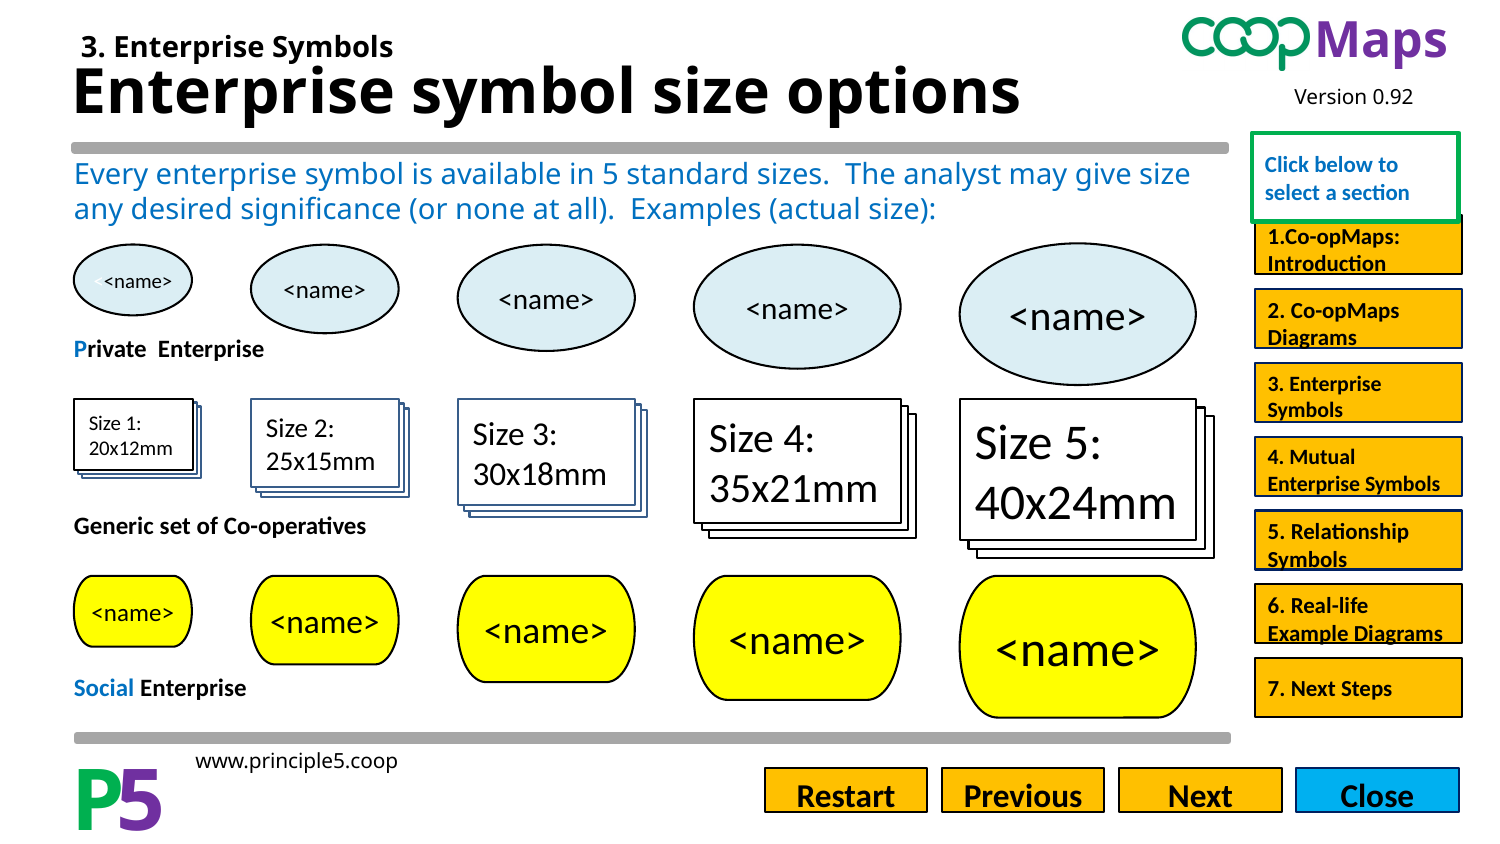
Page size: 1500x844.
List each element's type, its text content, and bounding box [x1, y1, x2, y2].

text_box <name> [959, 243, 1196, 386]
text_box Previous [942, 767, 1105, 813]
text_box Version 0.92 [1281, 73, 1459, 119]
text_box <name> [250, 244, 399, 324]
text_box Enterprise symbol size options [59, 44, 1055, 136]
text_box 7. Next Steps [1254, 658, 1462, 718]
text_box <name> [457, 244, 635, 352]
text_box Maps [1299, 0, 1460, 76]
text_box Every enterprise symbol is available in 5 standard sizes. The analyst may give size any desired significance (or none at all). Examples (actual size): [59, 147, 1226, 237]
text_box Restart [764, 767, 928, 813]
text_box 3. Enterprise Symbols [1254, 362, 1462, 422]
text_box [78, 403, 201, 478]
text_box Size 5: 40x24mm [960, 399, 1196, 540]
text_box P [59, 738, 103, 827]
text_box Close [1296, 767, 1459, 813]
text_box Size 2: 25x15mm [251, 399, 399, 487]
text_box [464, 405, 647, 517]
text_box Size 1: 20x12mm [74, 399, 193, 470]
text_box <name> [457, 575, 635, 683]
picture [1181, 17, 1310, 71]
text_box 4. Mutual Enterprise Symbols [1254, 436, 1462, 496]
text_box 1.Co-opMaps: Introduction [1254, 215, 1462, 275]
text_box <name> [959, 575, 1196, 718]
text_box <name> [693, 575, 901, 700]
text_box [702, 406, 916, 538]
text_box [969, 407, 1214, 558]
text_box Next [1119, 767, 1282, 813]
text_box 6. Real-life Example Diagrams [1254, 584, 1462, 644]
text_box Generic set of Co-operatives [59, 501, 414, 548]
text_box [74, 144, 1226, 151]
text_box <name> [693, 244, 901, 369]
text_box Private Enterprise [59, 324, 414, 371]
text_box [256, 404, 409, 497]
text_box Click below to select a section [1252, 132, 1459, 222]
text_box 3. Enterprise Symbols [68, 22, 409, 71]
text_box [76, 735, 1229, 742]
text_box <<name> [73, 244, 192, 316]
text_box www.principle5.coop [177, 744, 473, 783]
text_box Social Enterprise [59, 664, 296, 710]
text_box <name> [73, 575, 192, 647]
text_box <name> [250, 575, 399, 665]
text_box 5. Relationship Symbols [1254, 510, 1462, 570]
text_box Size 4: 35x21mm [694, 399, 901, 523]
text_box Size 3: 30x18mm [458, 399, 635, 505]
text_box 5 [103, 744, 199, 827]
text_box 2. Co-opMaps Diagrams [1254, 289, 1462, 349]
